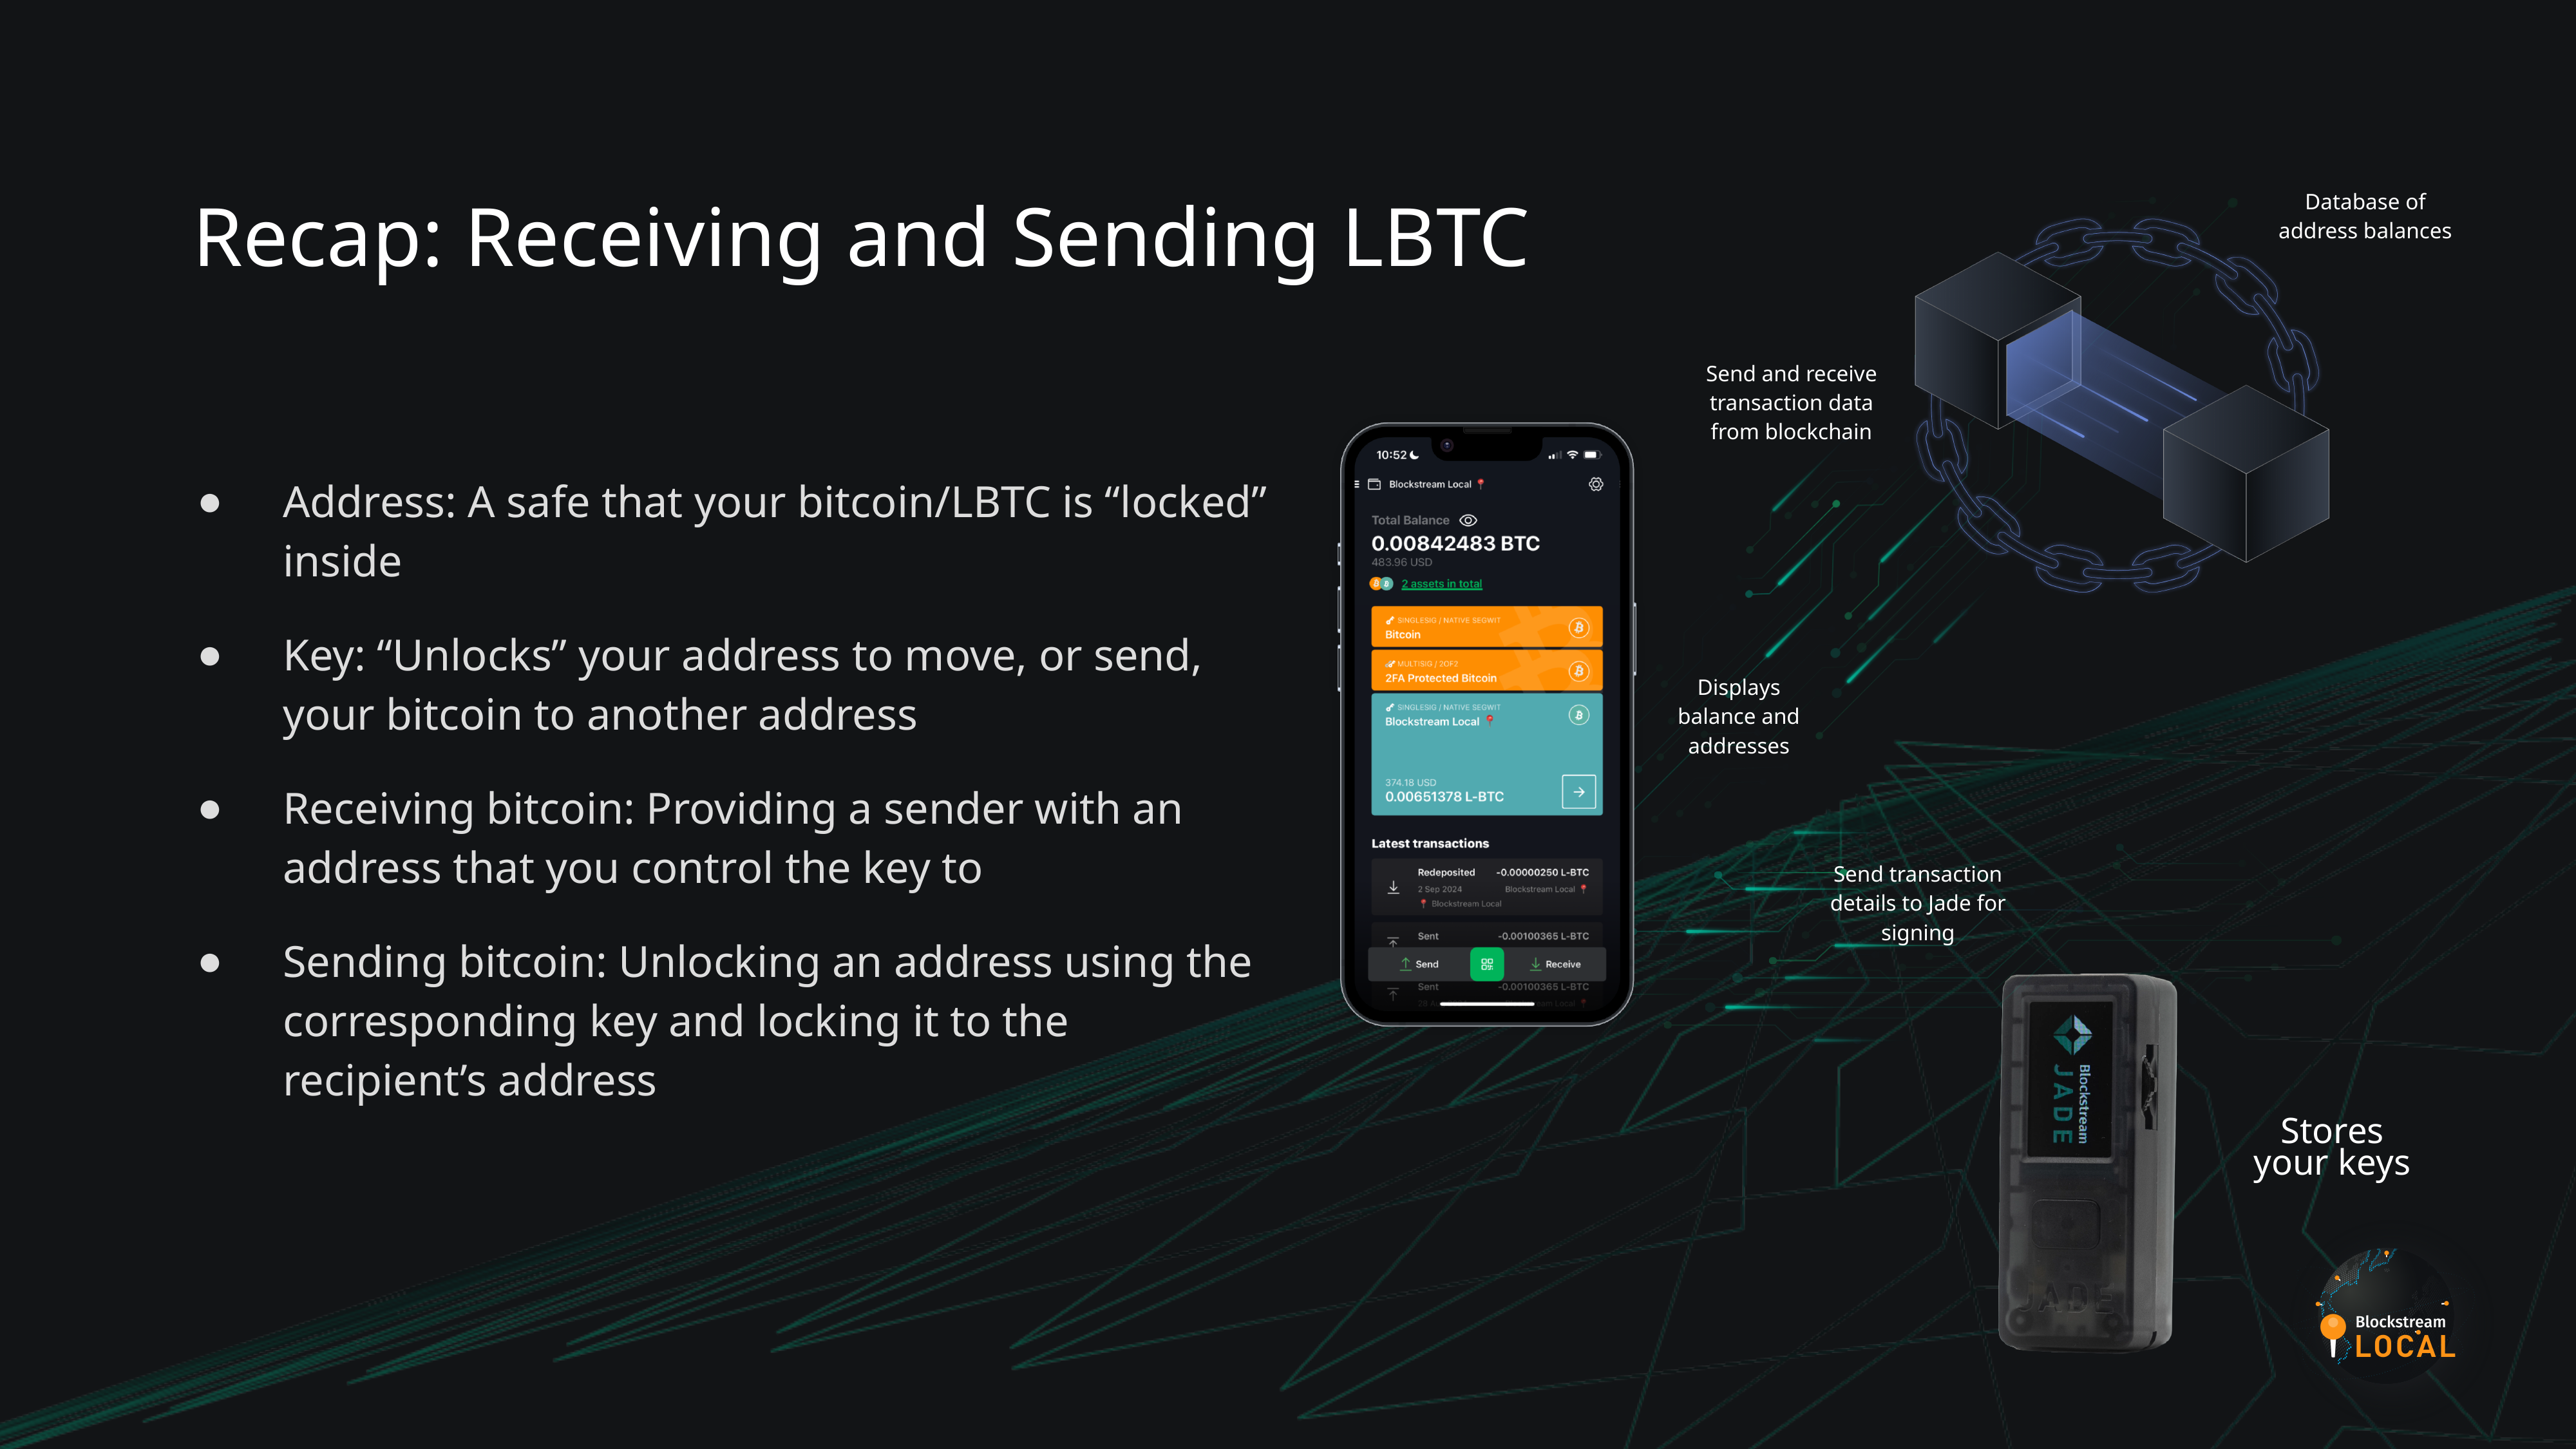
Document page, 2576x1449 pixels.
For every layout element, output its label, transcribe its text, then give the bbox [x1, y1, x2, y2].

text_box Send transaction details to Jade for signing [1859, 844, 2034, 969]
text_box Send and receive transaction data from blockchain [1685, 343, 1898, 468]
text_box Displays balance and addresses [1643, 657, 1834, 782]
text_box Address: A safe that your bitcoin/LBTC is “locked” inside Key: “Unlocks” your address to move, or send, your bitcoin to another address Receiving bitcoin: Providing a sender with an address that you control the key to Sending bitcoin: Unlocking an address using the corresponding key and locking it to the recipient’s address [138, 440, 1302, 1130]
list Recap: Receiving and Sending LBTC [180, 182, 1688, 307]
picture [0, 118, 2576, 1449]
text_box Database of address balances [2249, 171, 2481, 297]
text_box Stores your keys [2237, 1105, 2427, 1230]
